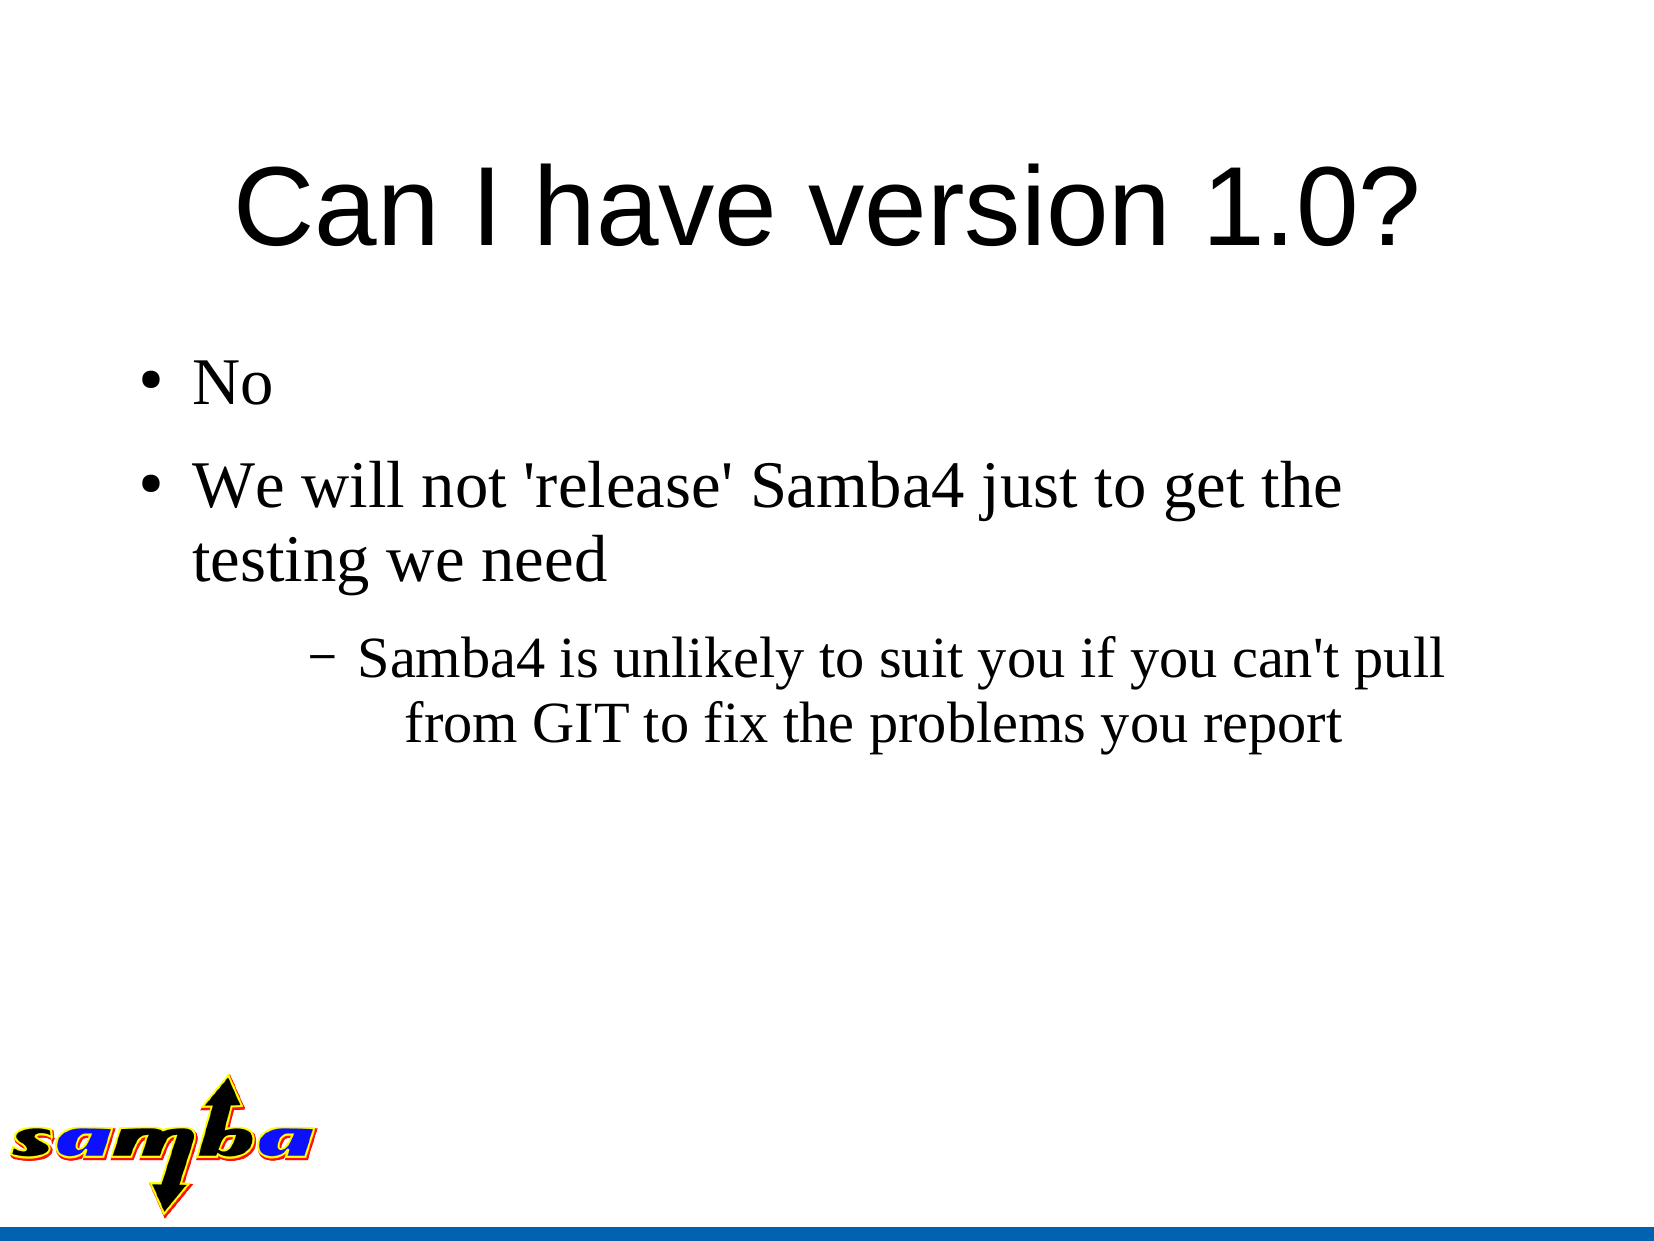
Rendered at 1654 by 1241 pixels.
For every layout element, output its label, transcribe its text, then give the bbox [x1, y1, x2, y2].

picture [9, 1074, 319, 1219]
title Can I have version 1.0? [121, 110, 1534, 303]
list No We will not 'release' Samba4 just to get the testing we need Samba4 is unlikely to suit you if you can't pull from GIT to fix the problems you report [121, 344, 1534, 1112]
